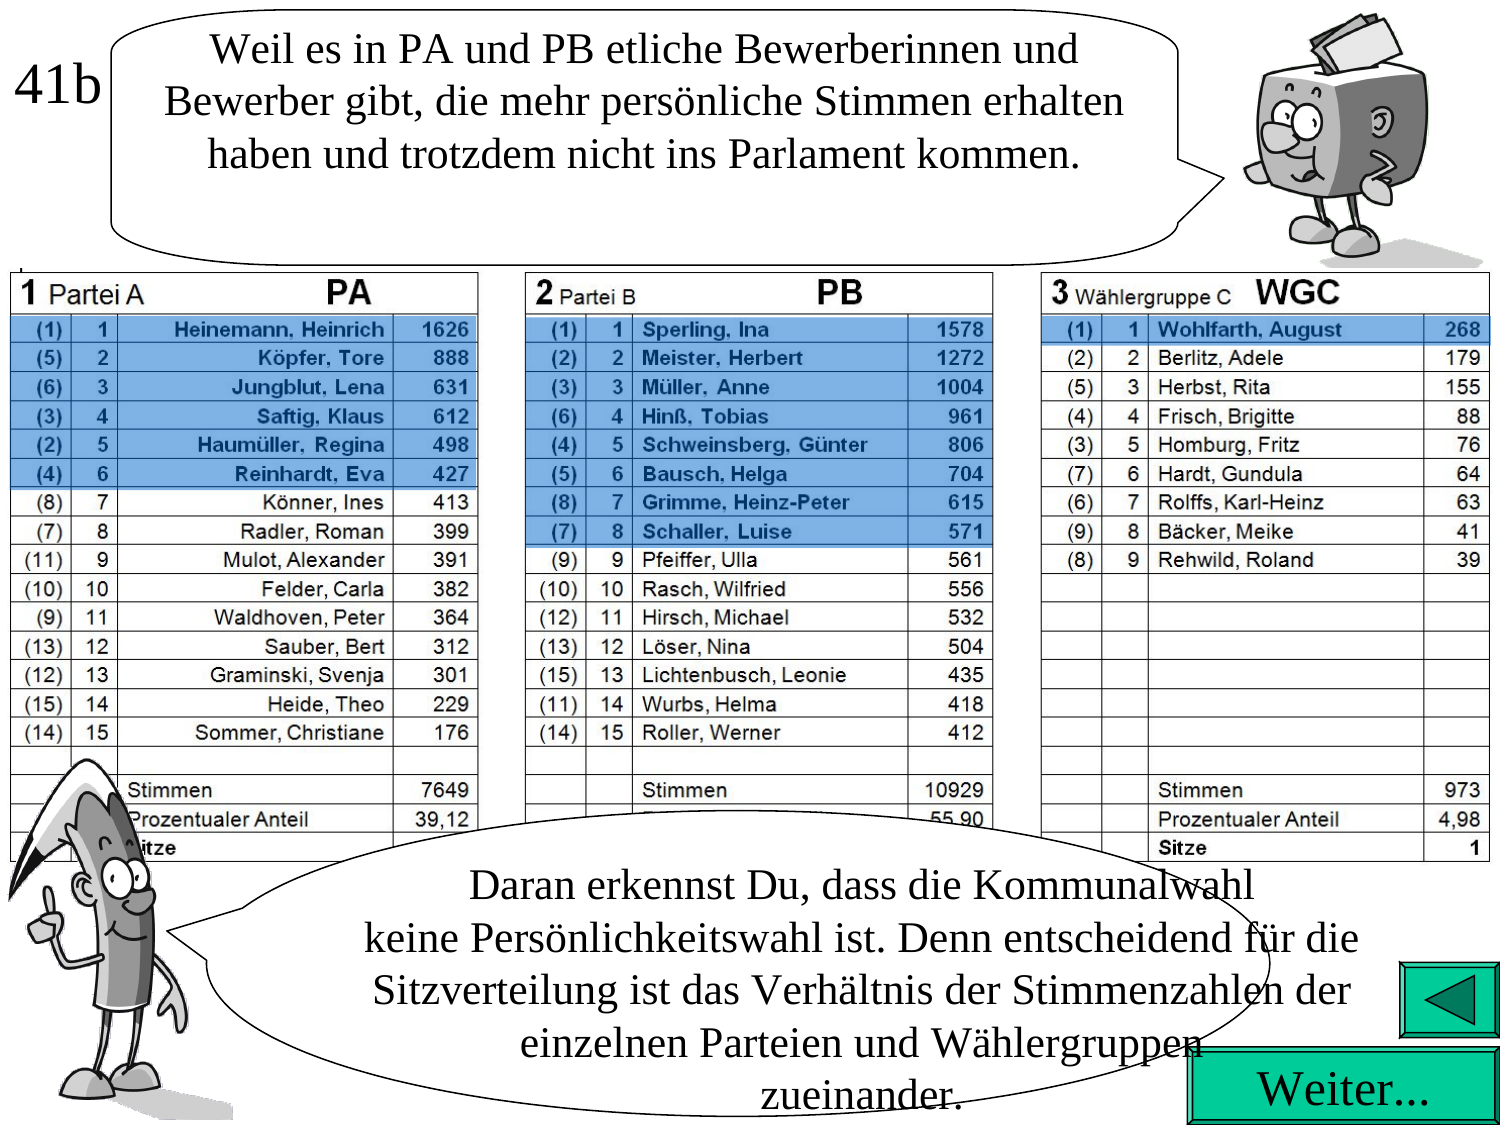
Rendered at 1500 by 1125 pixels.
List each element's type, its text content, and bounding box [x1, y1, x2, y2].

text_box [525, 317, 993, 548]
text_box Daran erkennst Du, dass die Kommunalwahl keine Persönlichkeitswahl ist. Denn entscheidend für die Sitzverteilung ist das Verhältnis der Stimmenzahlen der einzelnen Parteien und Wählergruppen zueinander. [233, 810, 1270, 1117]
text_box [1042, 315, 1491, 346]
text_box [9, 315, 477, 491]
text_box Weiter... [1193, 1052, 1494, 1119]
text_box 41b [0, 37, 121, 138]
text_box Weil es in PA und PB etliche Bewerberinnen und Bewerber gibt, die mehr persönliche Stimmen erhalten haben und trotzdem nicht ins Parlament kommen. [111, 9, 1225, 266]
picture [3, 8, 1493, 1120]
